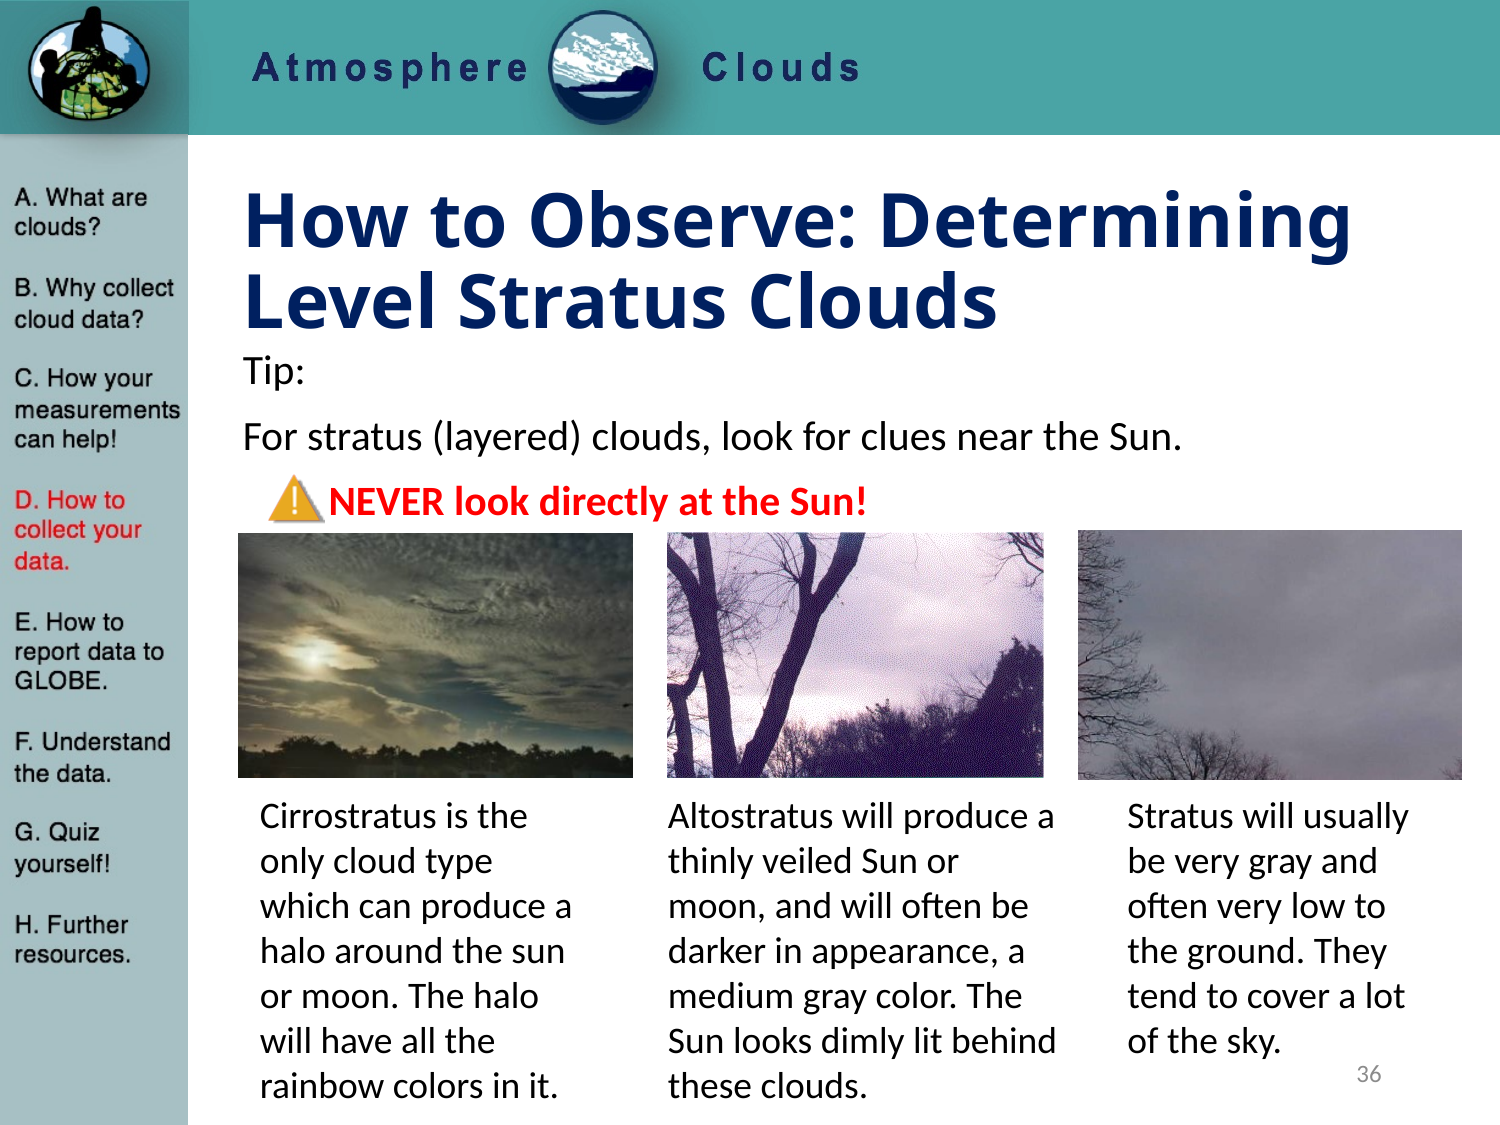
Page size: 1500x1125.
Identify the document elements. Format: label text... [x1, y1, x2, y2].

title How to Observe: Determining Level Stratus Clouds [228, 155, 1397, 340]
slide_number <number> [1079, 1042, 1397, 1103]
text_box Altostratus will produce a thinly veiled Sun or moon, and will often be darker in appearance, a medium gray color. The Sun looks dimly lit behind these clouds. [653, 784, 1079, 1114]
picture [0, 0, 1500, 1125]
picture [1078, 530, 1462, 780]
picture [268, 474, 320, 527]
text_box Cirrostratus is the only cloud type which can produce a halo around the sun or moon. The halo will have all the rainbow colors in it. [244, 784, 610, 1114]
list Tip: For stratus (layered) clouds, look for clues near the Sun. NEVER look directly at the Sun! [228, 340, 1397, 593]
picture [238, 533, 633, 778]
picture [667, 532, 1044, 778]
text_box Stratus will usually be very gray and often very low to the ground. They tend to cover a lot of the sky. [1112, 784, 1451, 1069]
